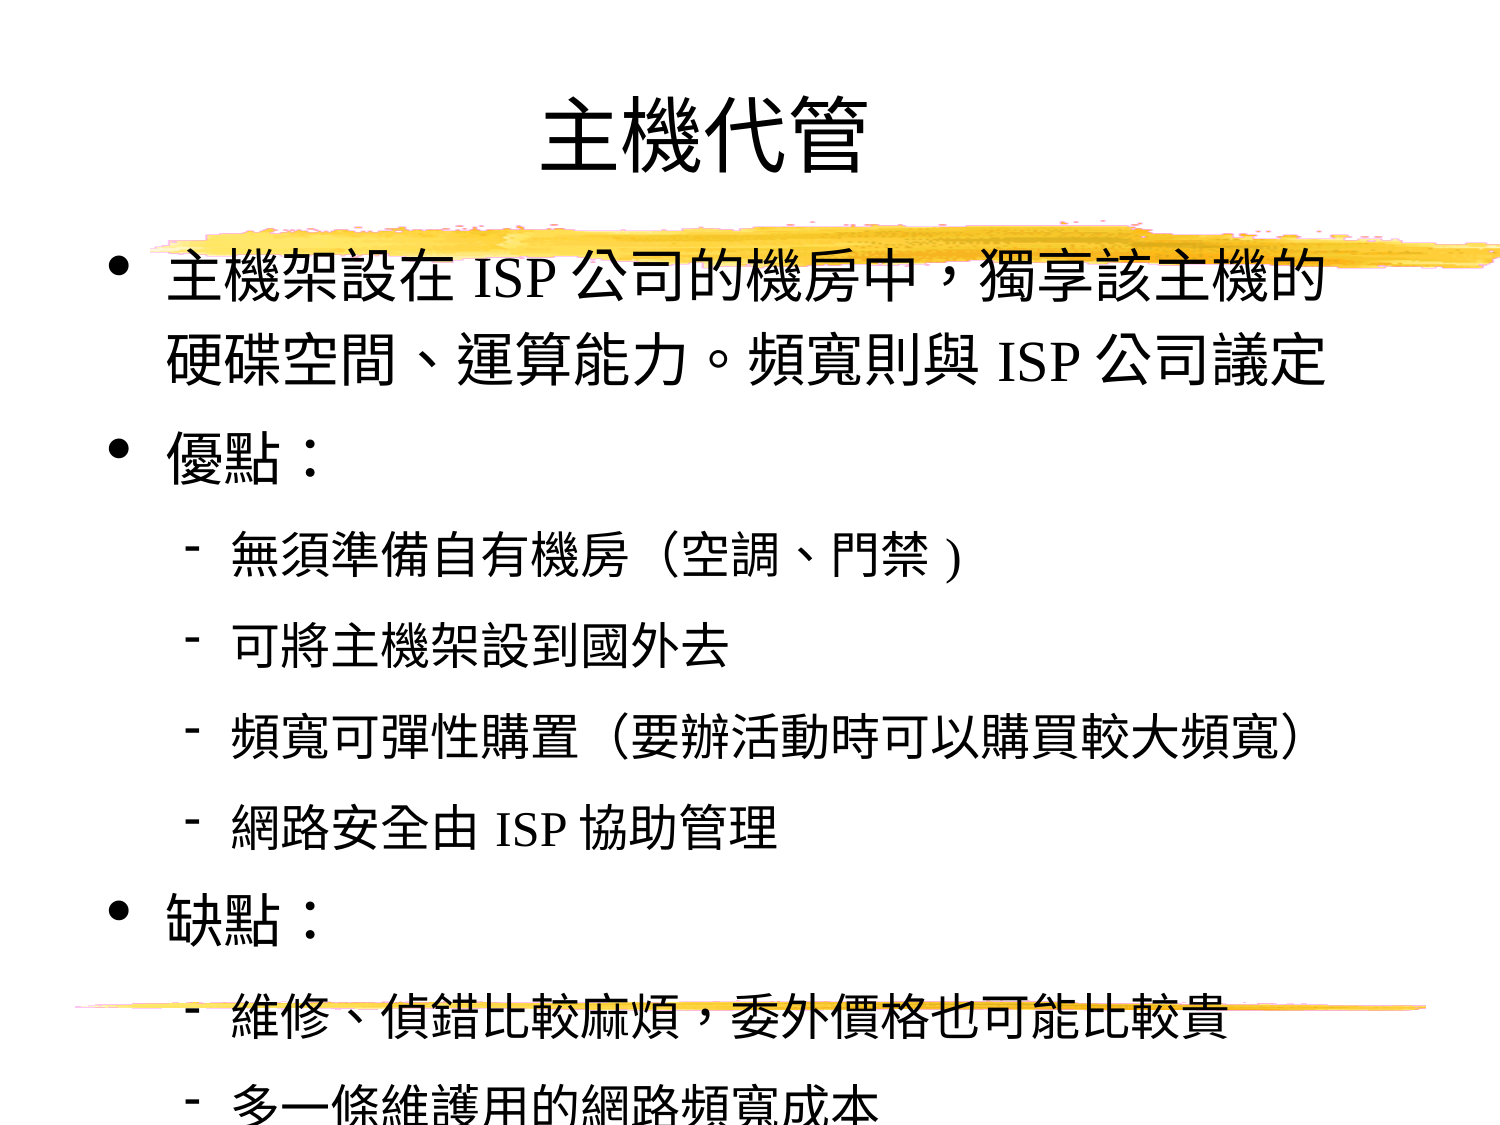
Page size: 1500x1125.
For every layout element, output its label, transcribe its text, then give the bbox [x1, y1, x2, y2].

list 主機架設在ISP公司的機房中，獨享該主機的硬碟空間、運算能力。頻寬則與ISP公司議定 優點： 無須準備自有機房（空調、門禁) 可將主機架設到國外去 頻寬可彈性購置（要辦活動時可以購買較大頻寬） 網路安全由ISP協助管理 缺點： 維修、偵錯比較麻煩，委外價格也可能比較貴 多一條維護用的網路頻寬成本 適合有規模的公司使用 [109, 230, 1384, 1087]
picture [75, 999, 109, 1013]
title 主機代管 [66, 30, 1342, 231]
picture [1342, 215, 1500, 279]
picture [1384, 999, 1426, 1013]
